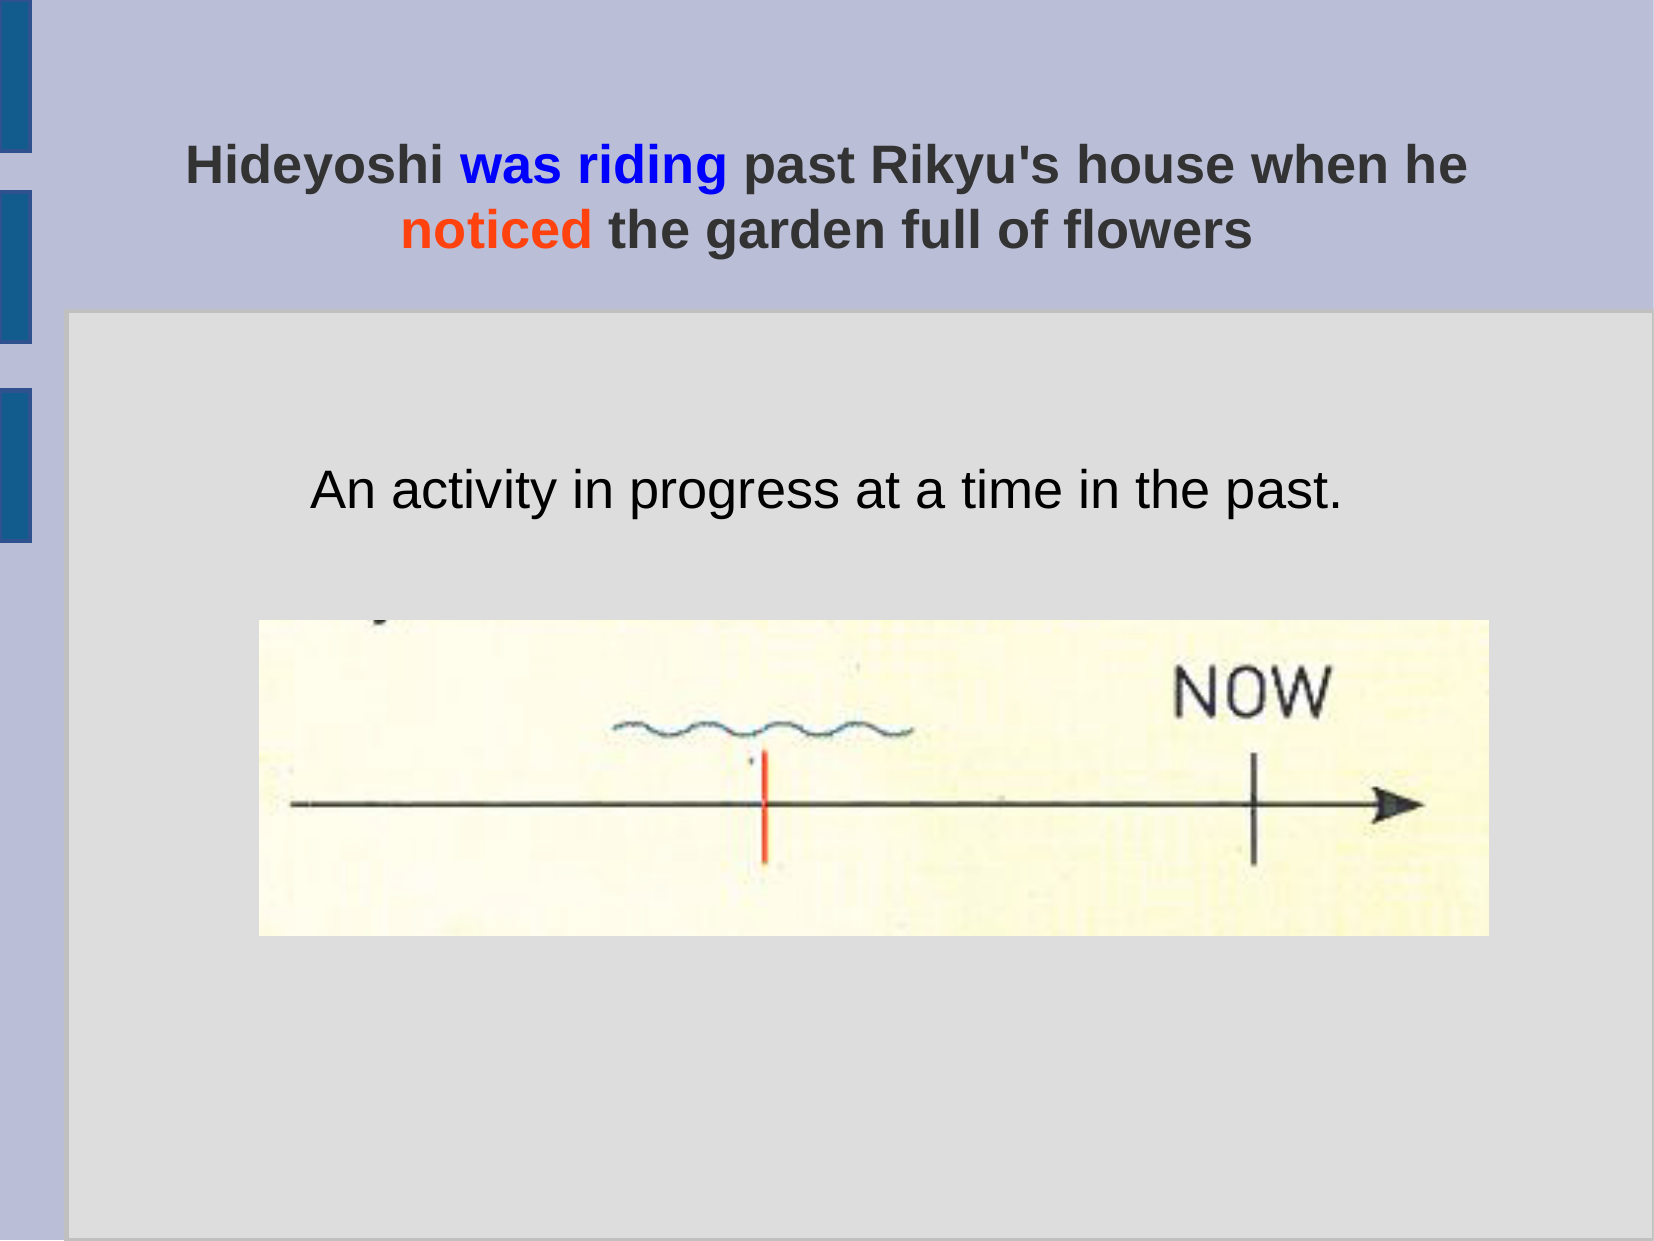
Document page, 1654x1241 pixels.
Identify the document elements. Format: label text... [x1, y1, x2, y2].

picture [259, 620, 1489, 936]
list An activity in progress at a time in the past. [121, 344, 1534, 1127]
title Hideyoshi was riding past Rikyu's house when he noticed the garden full of flowers [121, 91, 1534, 299]
